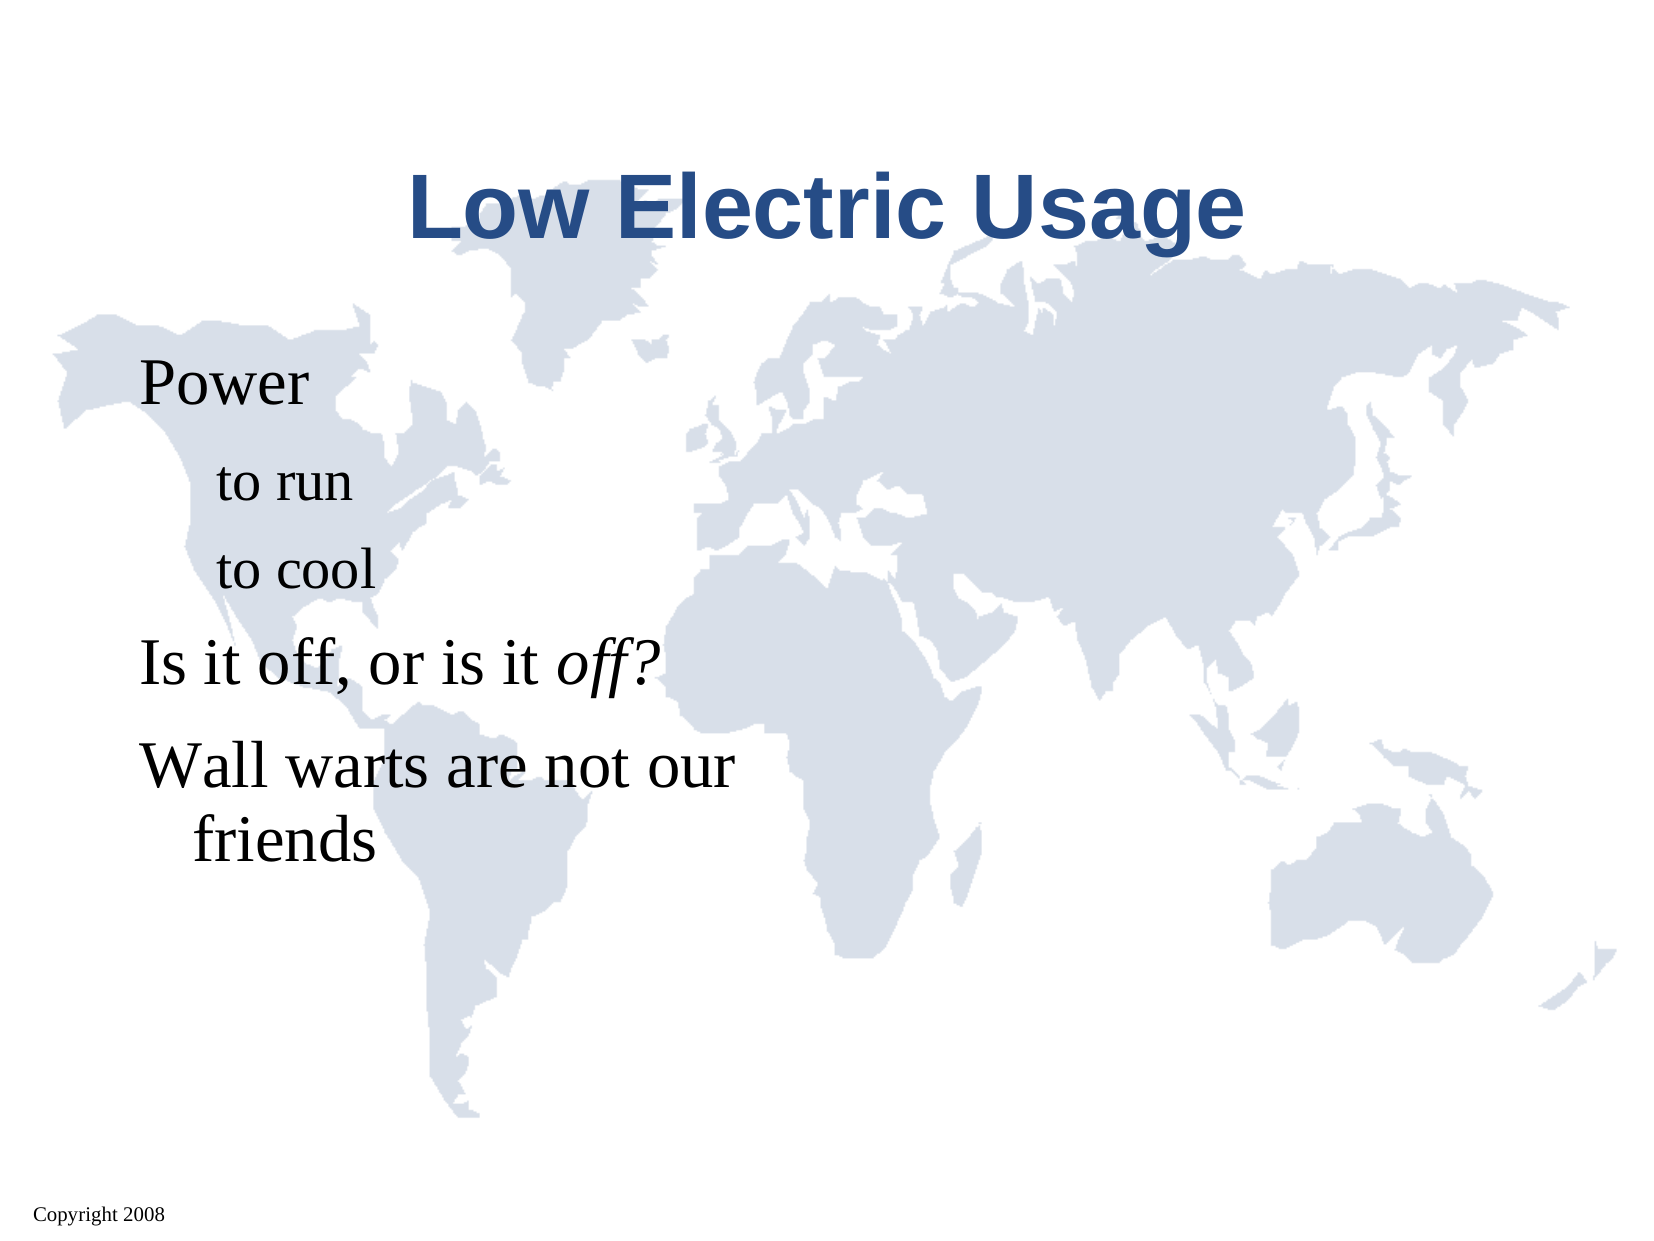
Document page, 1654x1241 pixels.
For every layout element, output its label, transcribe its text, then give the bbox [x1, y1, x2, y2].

list Power to run to cool Is it off, or is it off? Wall warts are not our friends [121, 344, 828, 1127]
picture [28, 99, 1645, 1154]
title Low Electric Usage [121, 102, 1534, 311]
